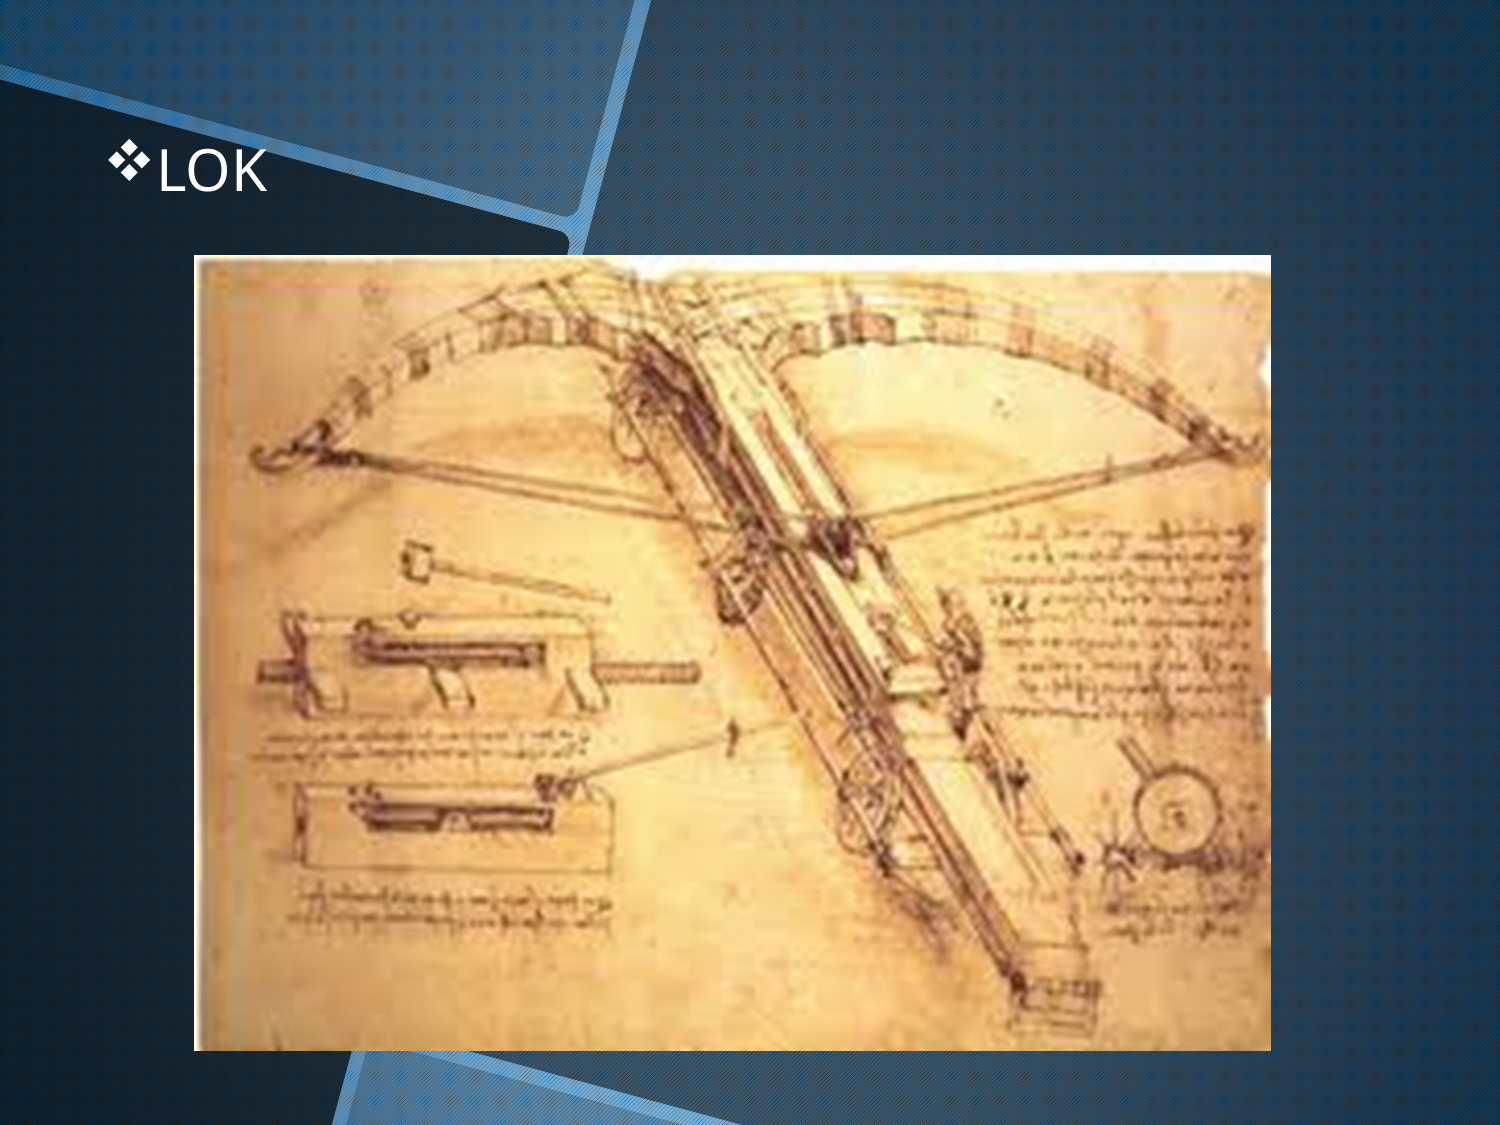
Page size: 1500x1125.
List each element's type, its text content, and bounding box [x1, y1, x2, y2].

text_box LOK [88, 125, 1235, 211]
picture [194, 255, 1271, 1051]
